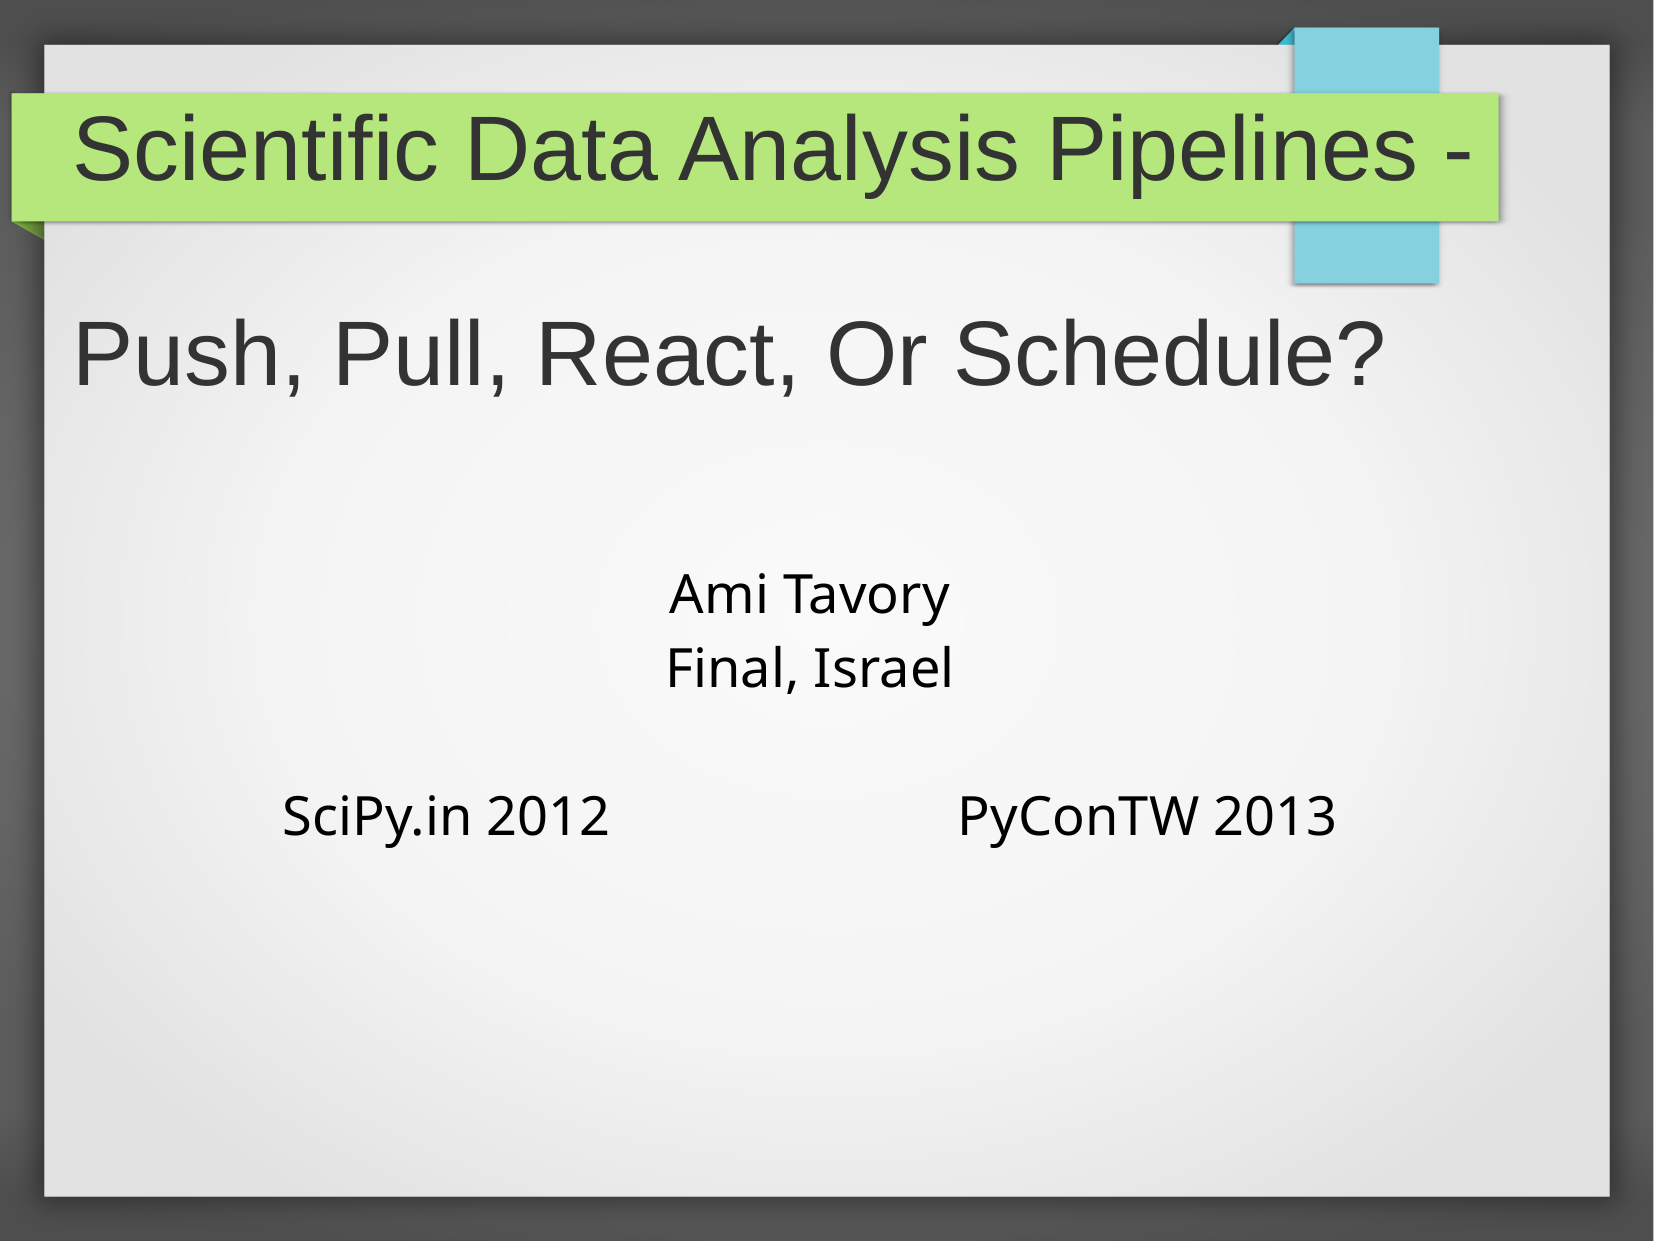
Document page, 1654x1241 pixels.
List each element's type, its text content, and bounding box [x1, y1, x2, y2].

subtitle Ami Tavory Final, Israel SciPy.in 2012 PyConTW 2013 [82, 343, 1538, 1063]
picture [0, 0, 1654, 1241]
title Scientific Data Analysis Pipelines - Push, Pull, React, Or Schedule? [72, 97, 1558, 406]
